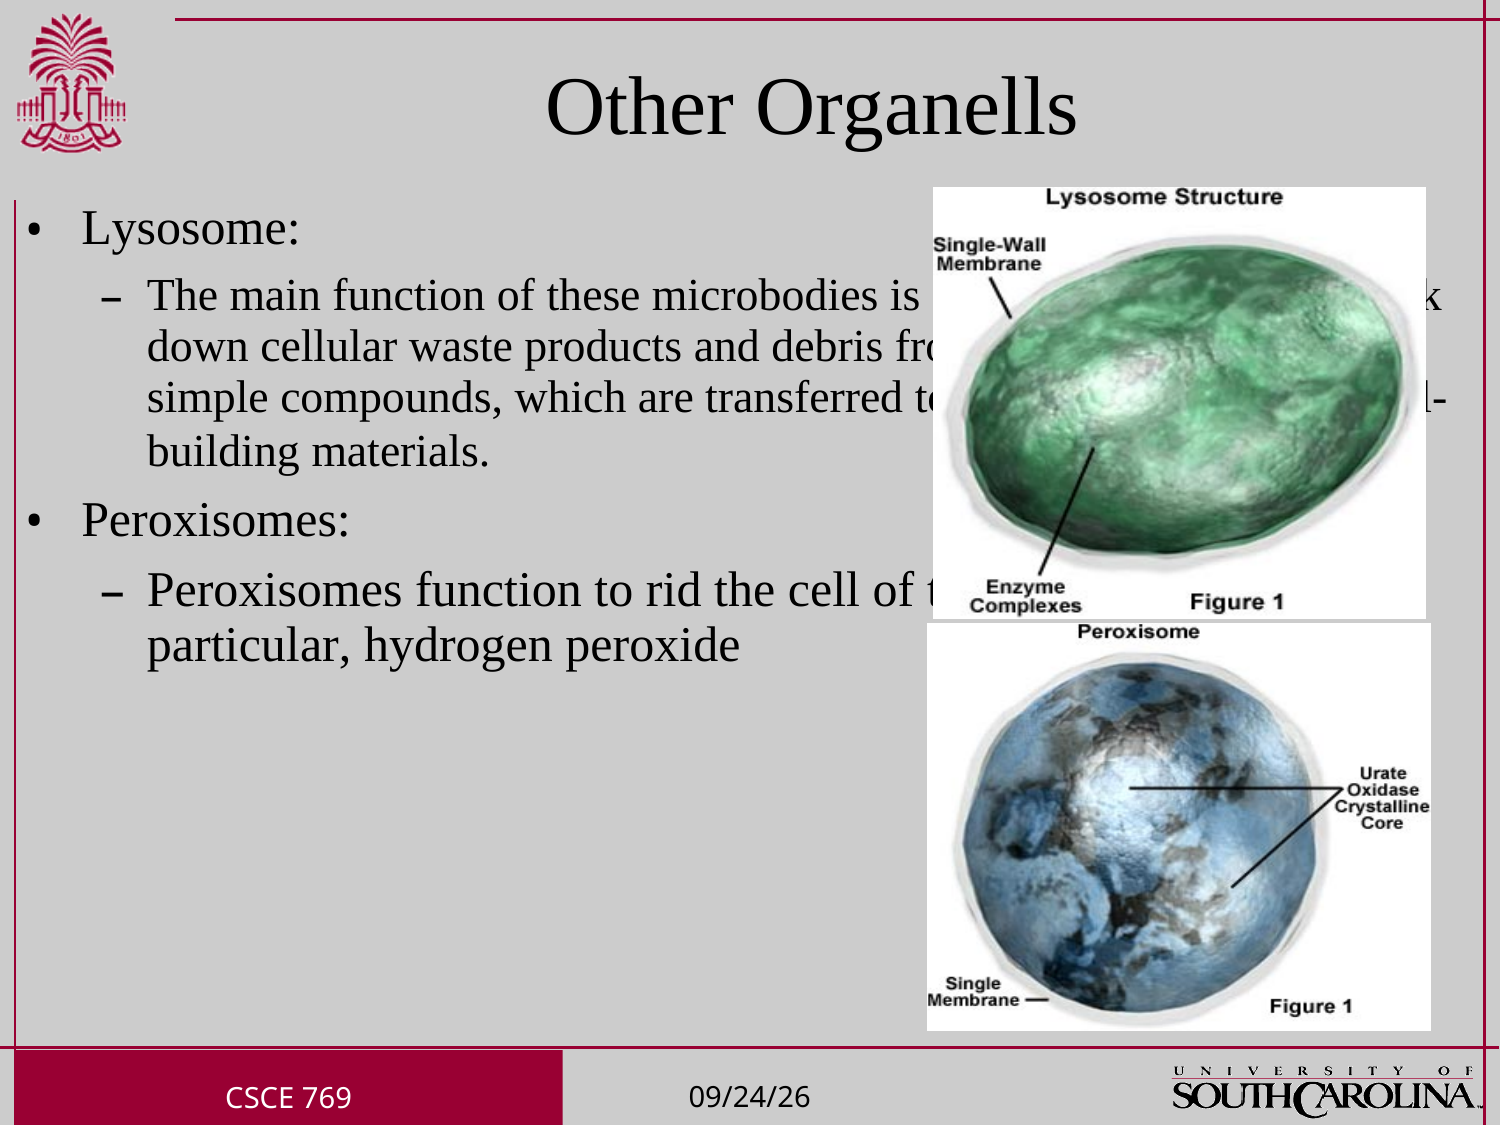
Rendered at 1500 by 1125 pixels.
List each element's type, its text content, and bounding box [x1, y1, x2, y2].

picture [12, 12, 131, 155]
list Lysosome: The main function of these microbodies is digestion. Lysosomes break down cellular waste products and debris from outside the cell into simple compounds, which are transferred to the cytoplasm as new cell-building materials. Peroxisomes: Peroxisomes function to rid the cell of toxic substances, in particular, hydrogen peroxide [24, 200, 733, 998]
picture [1162, 1049, 1483, 1125]
title Other Organells [174, 32, 1450, 181]
picture [933, 187, 1426, 619]
picture [927, 623, 1431, 1031]
